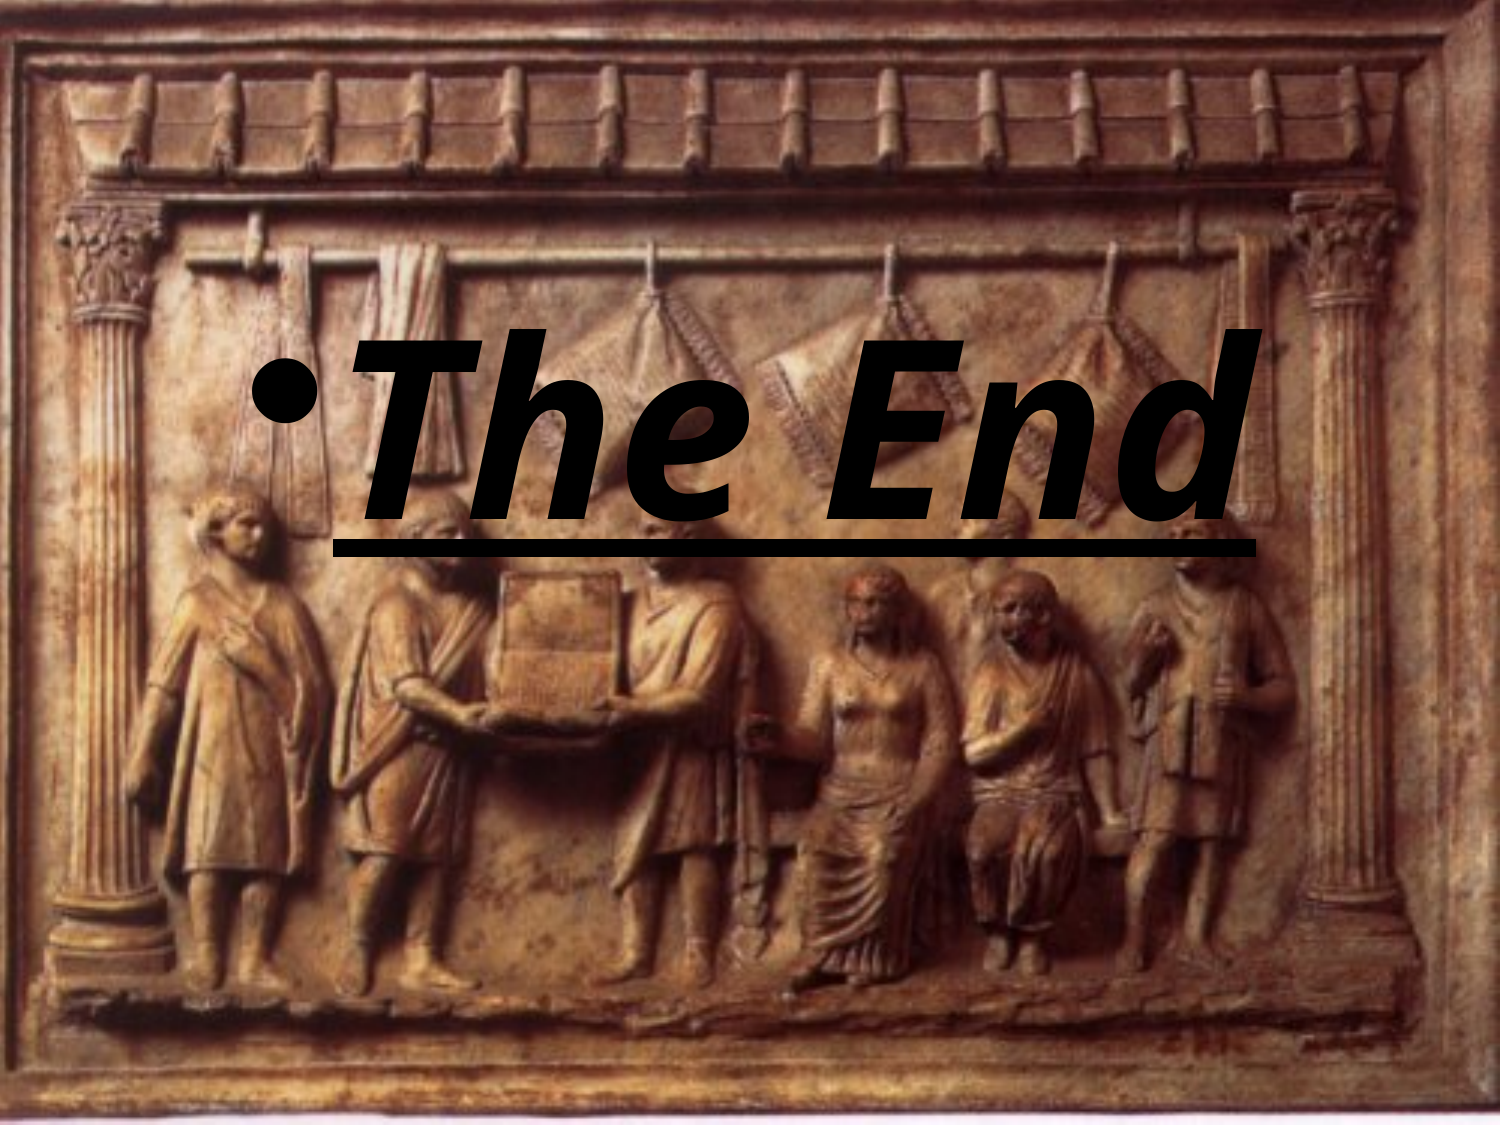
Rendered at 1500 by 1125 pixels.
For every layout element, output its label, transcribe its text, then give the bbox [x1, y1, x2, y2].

picture [0, 0, 1500, 1125]
list The End [75, 262, 1425, 1005]
